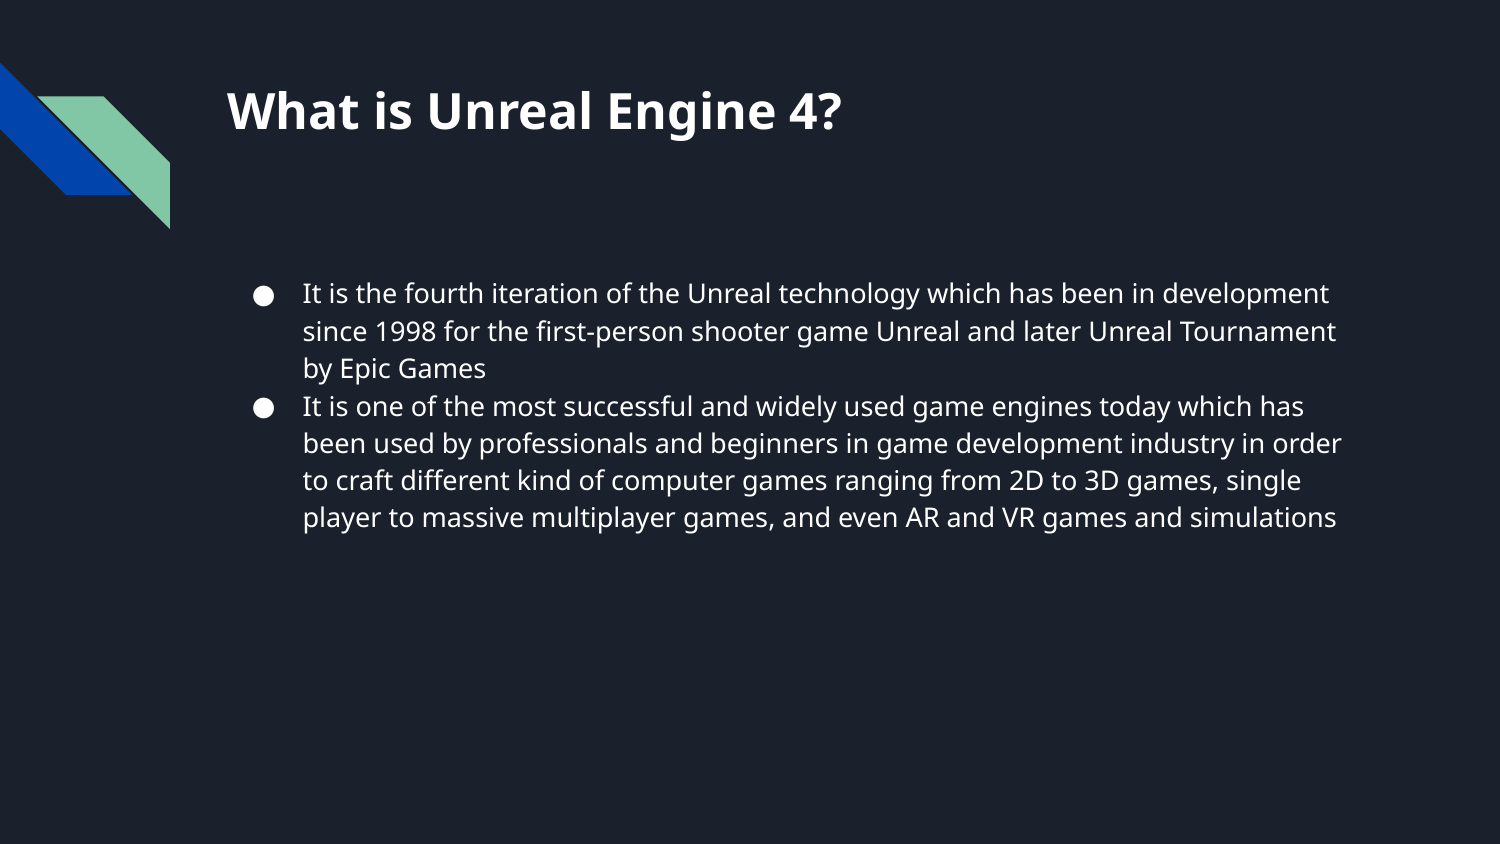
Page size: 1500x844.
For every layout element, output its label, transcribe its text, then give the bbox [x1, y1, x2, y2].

text_box What is Unreal Engine 4? [212, 64, 1368, 215]
text_box It is the fourth iteration of the Unreal technology which has been in development since 1998 for the first-person shooter game Unreal and later Unreal Tournament by Epic Games It is one of the most successful and widely used game engines today which has been used by professionals and beginners in game development industry in order to craft different kind of computer games ranging from 2D to 3D games, single player to massive multiplayer games, and even AR and VR games and simulations [212, 257, 1368, 735]
